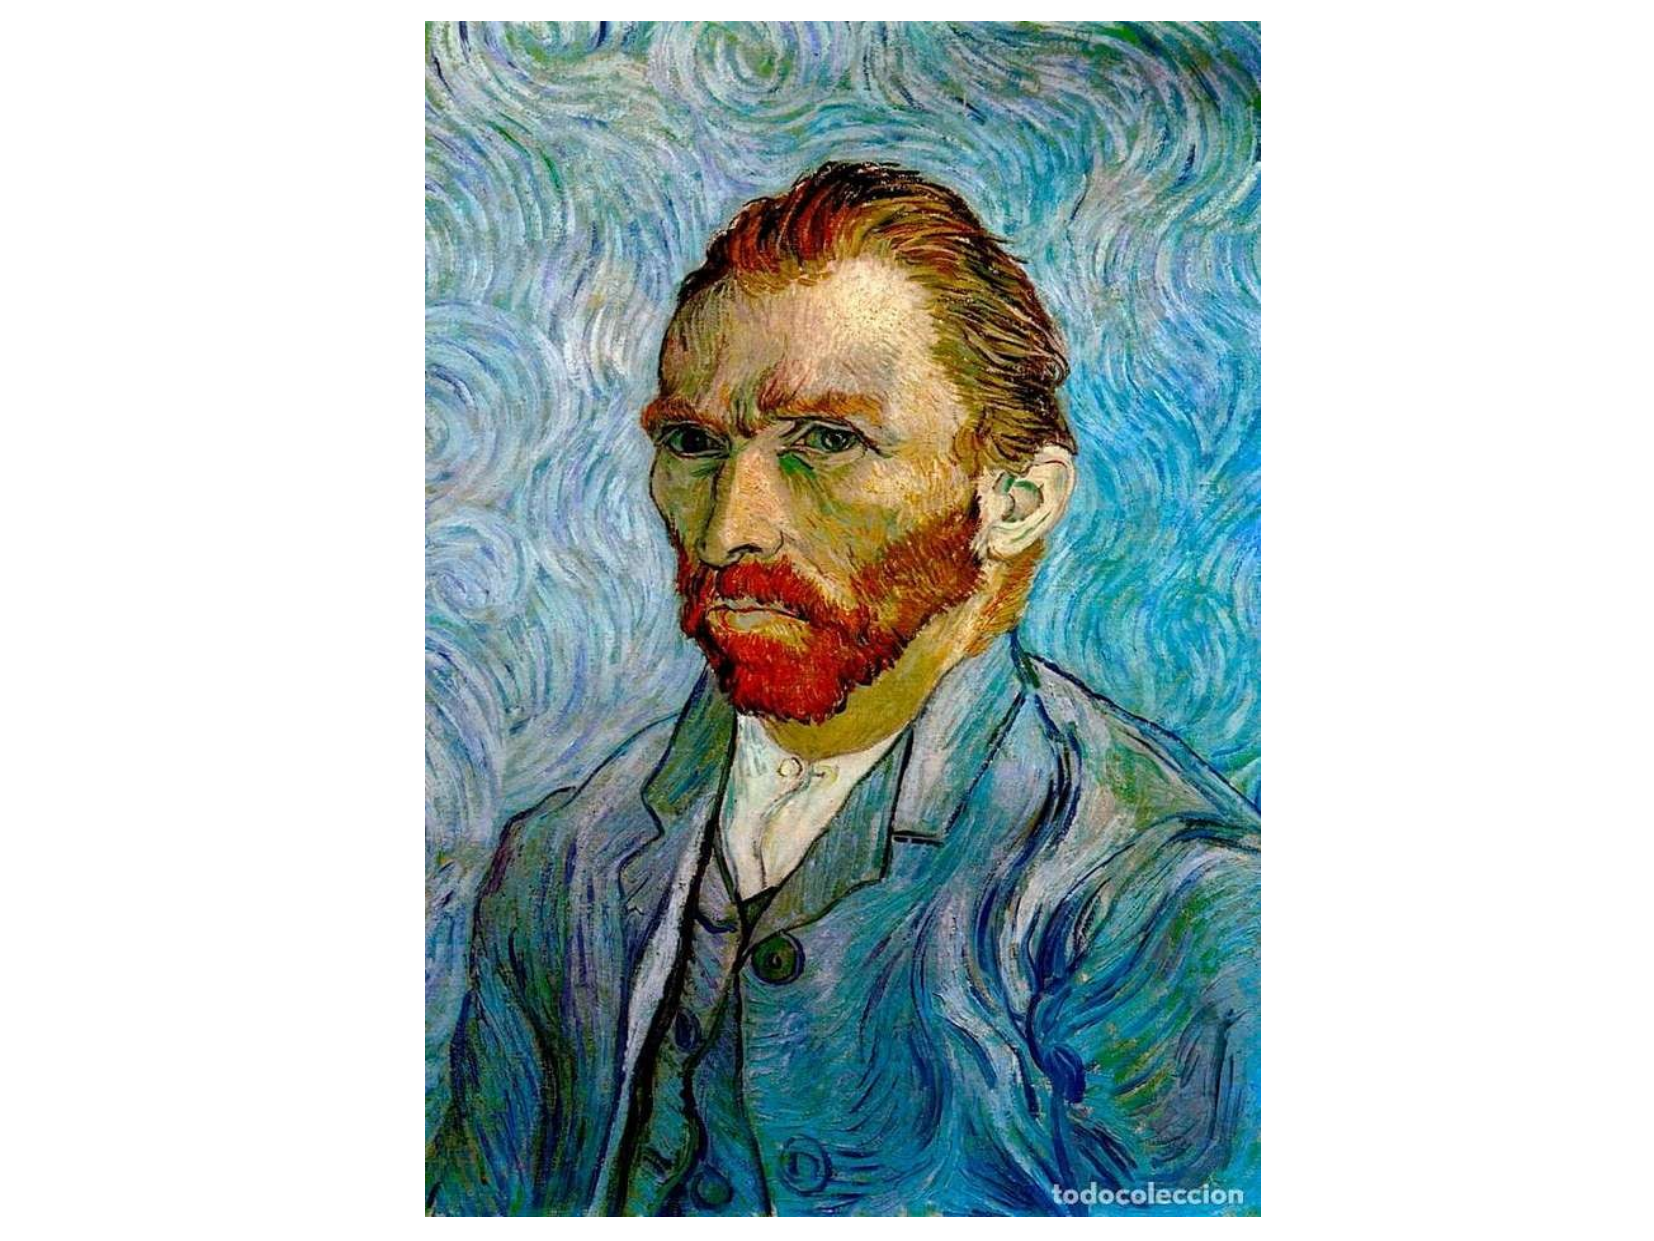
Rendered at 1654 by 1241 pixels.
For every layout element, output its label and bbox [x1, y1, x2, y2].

picture [425, 21, 1261, 1217]
picture [716, 1212, 740, 1217]
